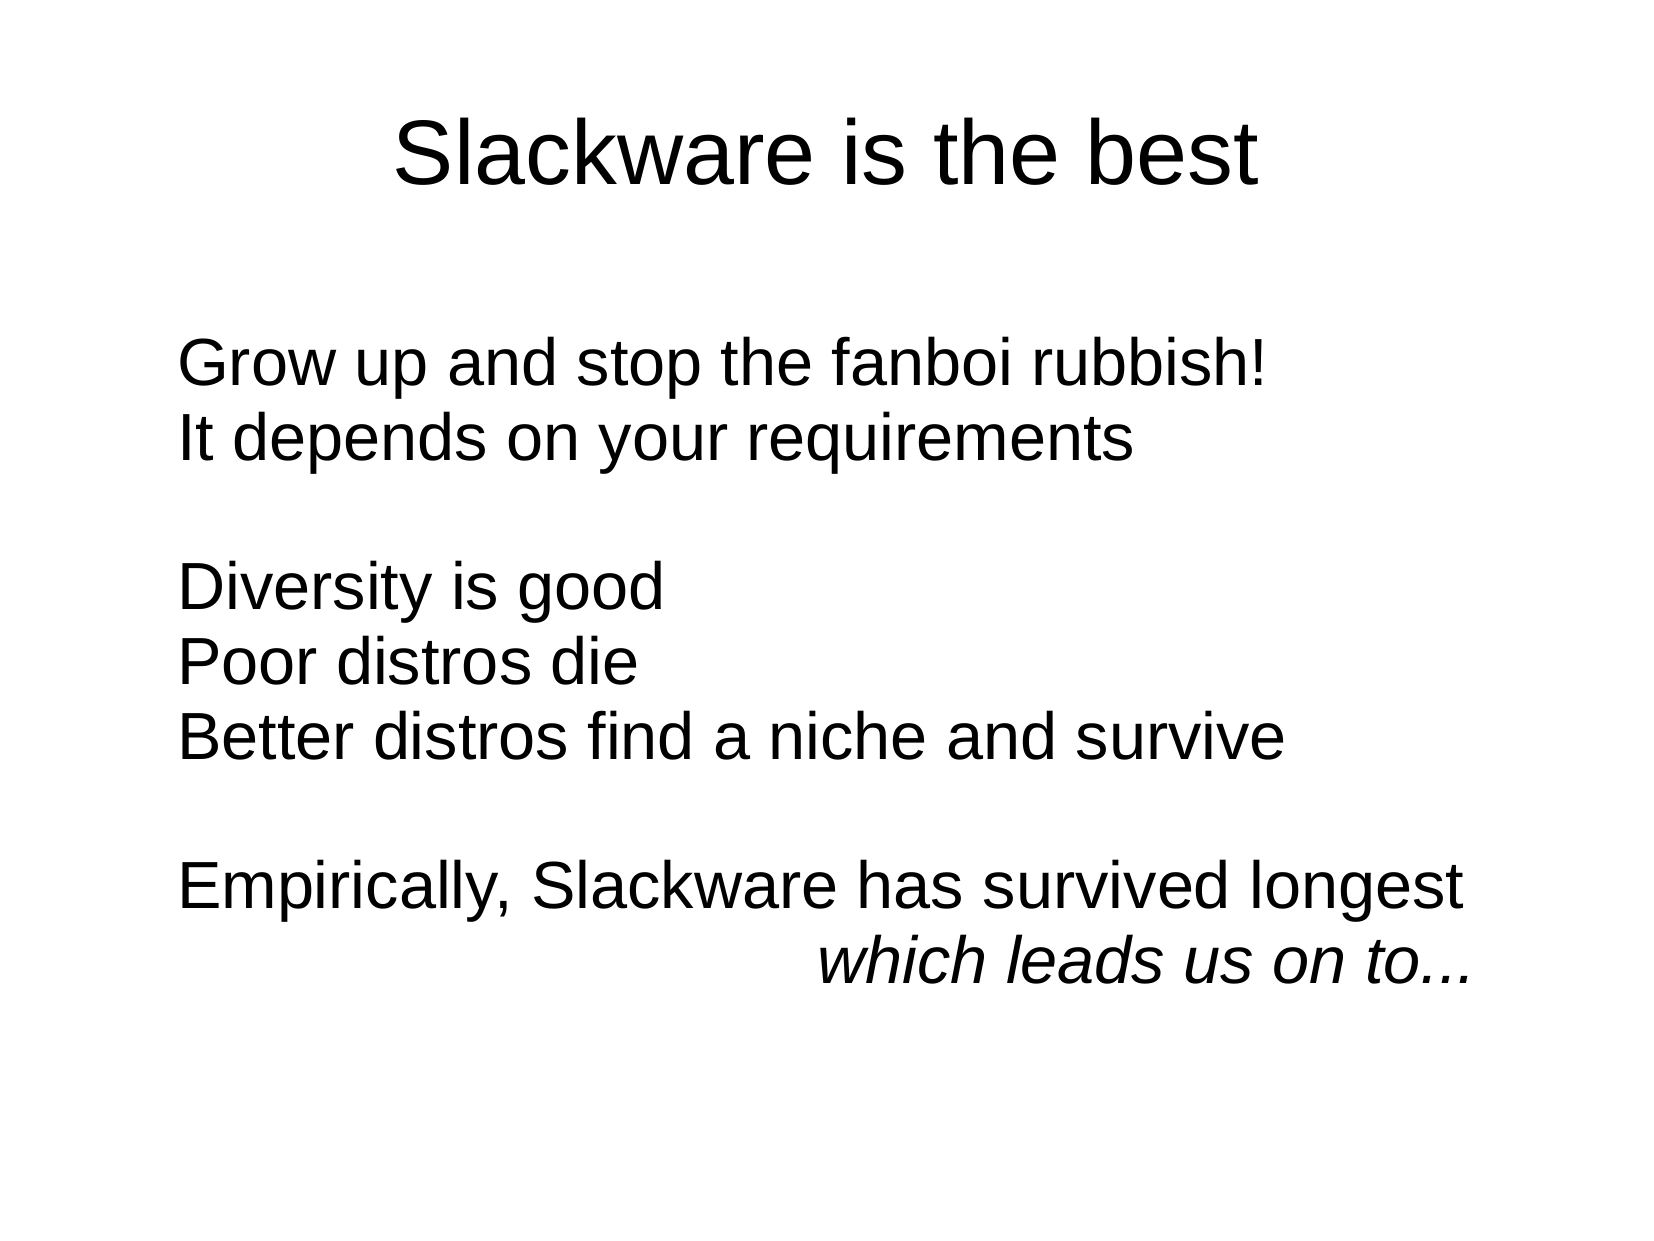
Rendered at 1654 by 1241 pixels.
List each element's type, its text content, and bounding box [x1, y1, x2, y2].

text_box Grow up and stop the fanboi rubbish! It depends on your requirements Diversity is good Poor distros die Better distros find a niche and survive Empirically, Slackware has survived longest which leads us on to... [177, 271, 1477, 1052]
title Slackware is the best [82, 49, 1571, 257]
